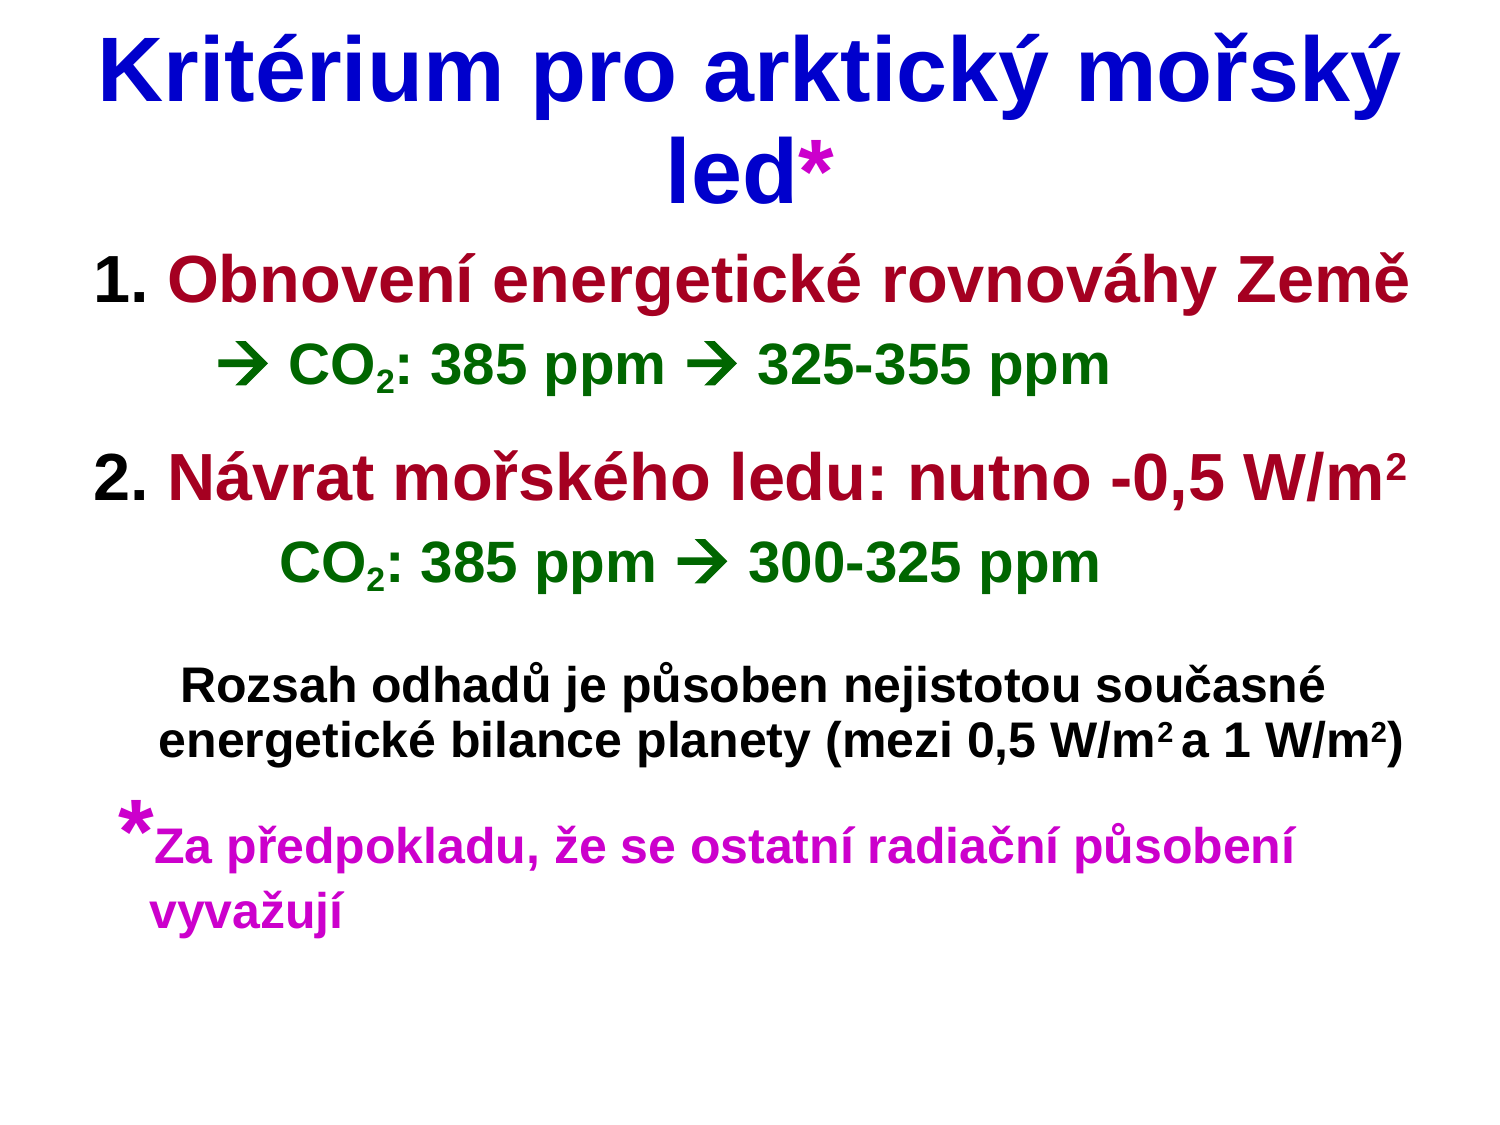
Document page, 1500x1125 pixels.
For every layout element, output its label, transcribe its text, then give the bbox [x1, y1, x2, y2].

list 1. Obnovení energetické rovnováhy Země  CO2: 385 ppm  325-355 ppm 2. Návrat mořského ledu: nutno -0,5 W/m2 CO2: 385 ppm  300-325 ppm Rozsah odhadů je působen nejistotou současné energetické bilance planety (mezi 0,5 W/m2 a 1 W/m2) *Za předpokladu, že se ostatní radiační působení vyvažují [78, 234, 1429, 1022]
title Kritérium pro arktický mořský led* [75, 10, 1426, 231]
